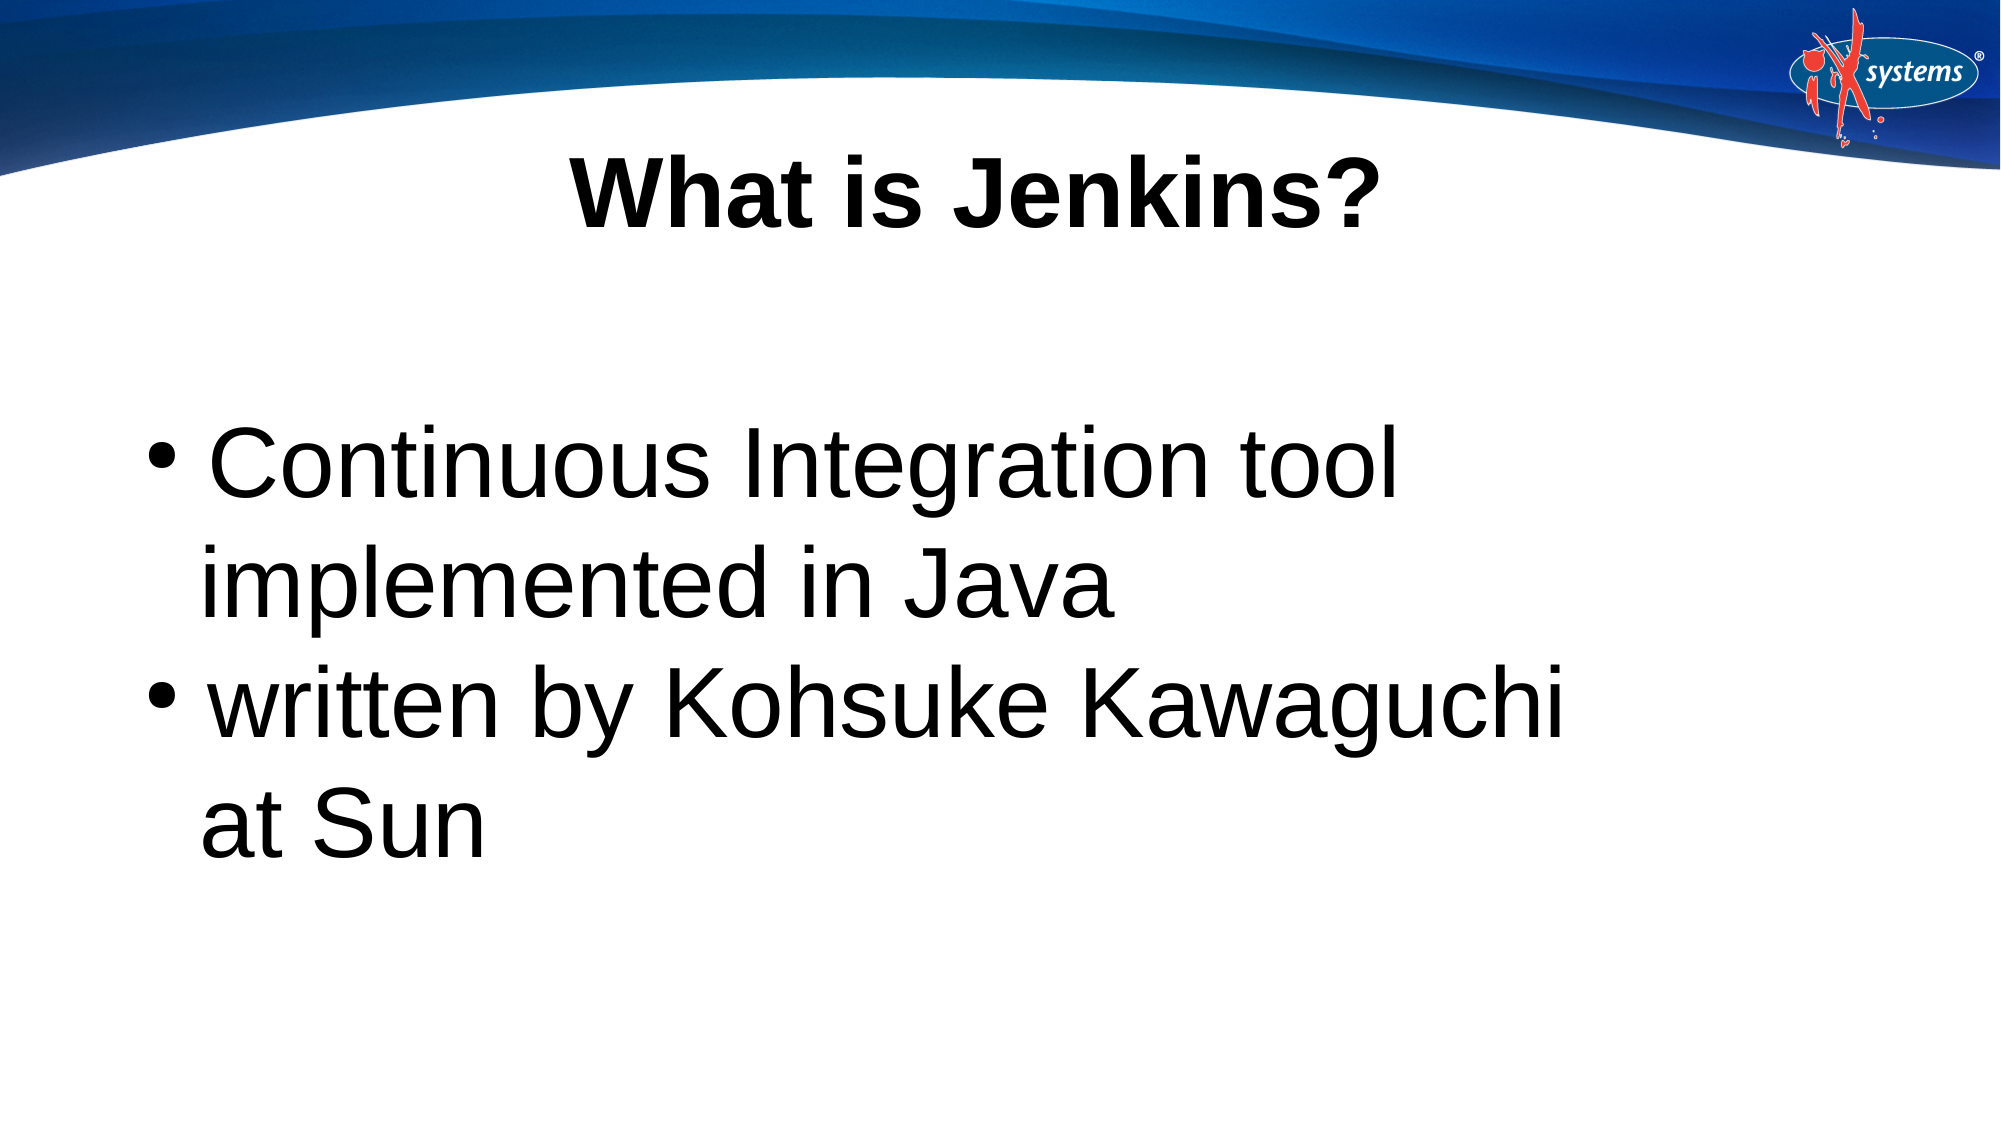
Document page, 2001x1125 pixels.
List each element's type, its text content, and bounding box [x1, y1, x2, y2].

text_box Continuous Integration tool implemented in Java written by Kohsuke Kawaguchi at Sun [129, 390, 1656, 885]
picture [0, 0, 2001, 1125]
text_box What is Jenkins? [554, 120, 1401, 255]
